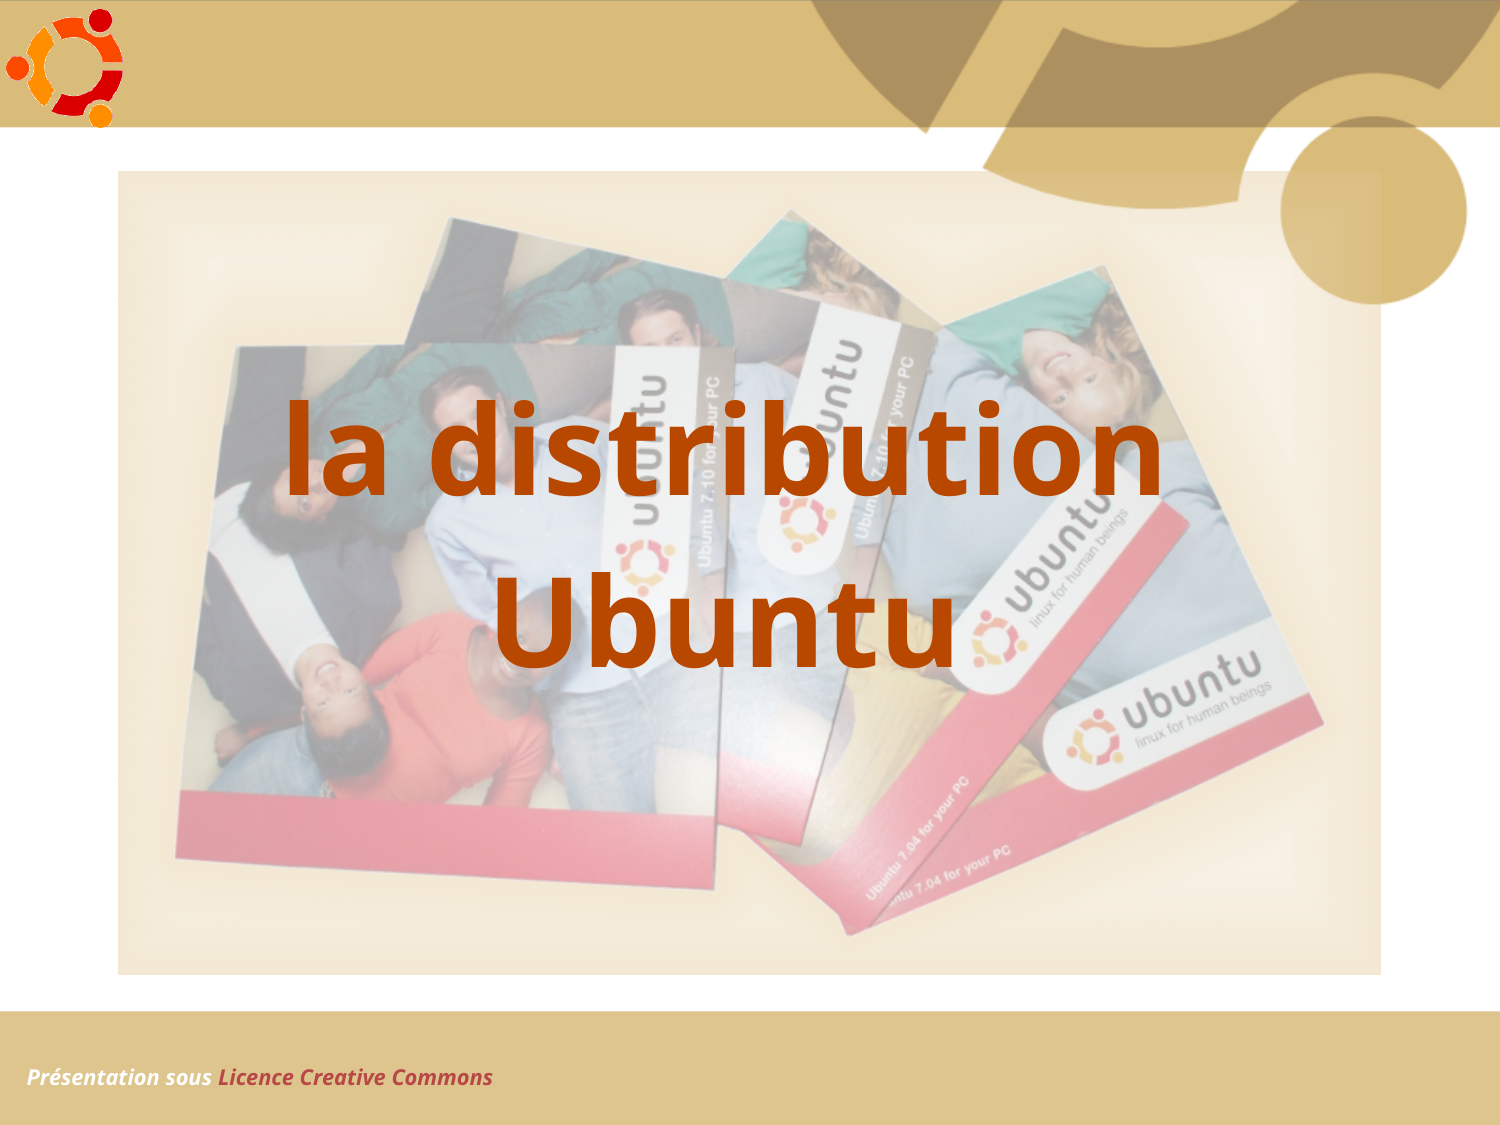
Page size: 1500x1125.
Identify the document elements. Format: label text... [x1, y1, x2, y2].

title la distribution Ubuntu [265, 295, 1241, 770]
picture [0, 0, 1500, 975]
